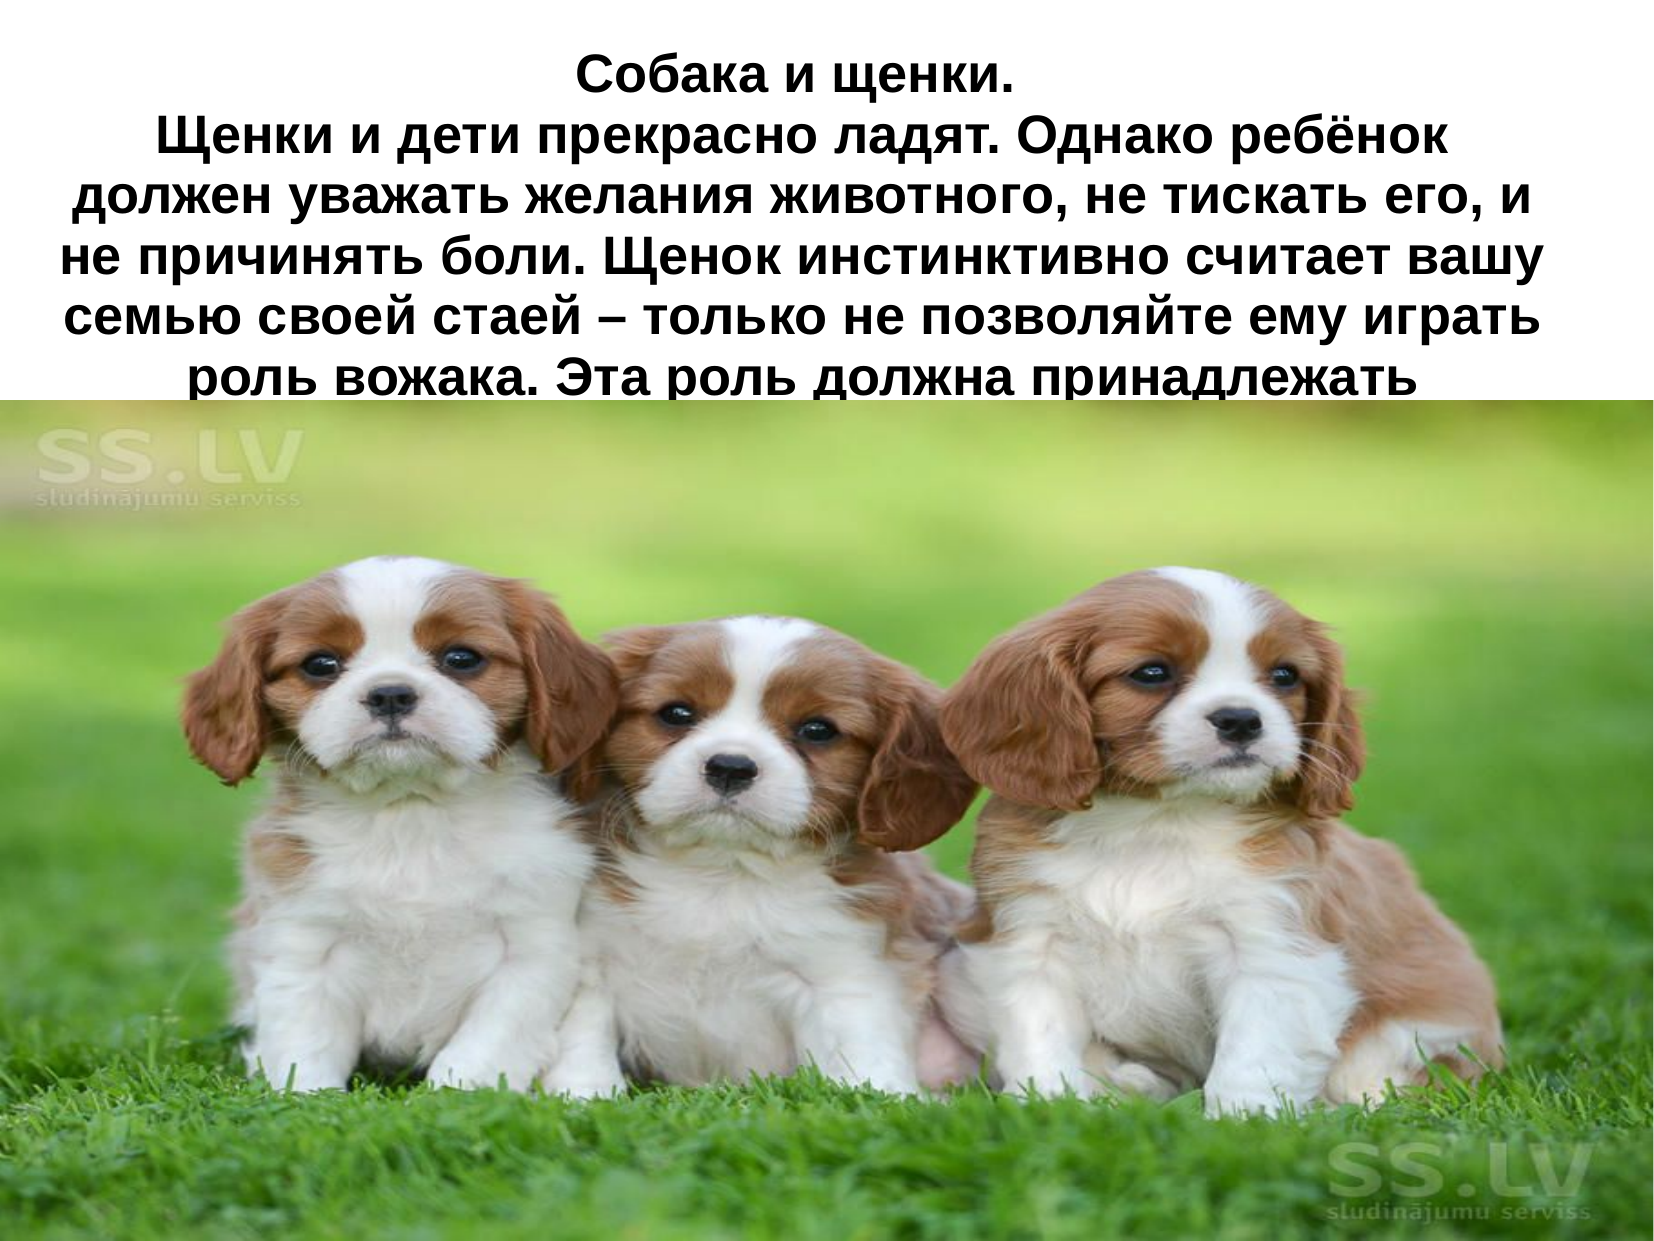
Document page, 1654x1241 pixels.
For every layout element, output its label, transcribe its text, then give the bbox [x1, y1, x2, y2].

title Собака и щенки. Щенки и дети прекрасно ладят. Однако ребёнок должен уважать желания животного, не тискать его, и не причинять боли. Щенок инстинктивно считает вашу семью своей стаей – только не позволяйте ему играть роль вожака. Эта роль должна принадлежать человеку. [59, 38, 1548, 400]
picture [0, 400, 1654, 1241]
